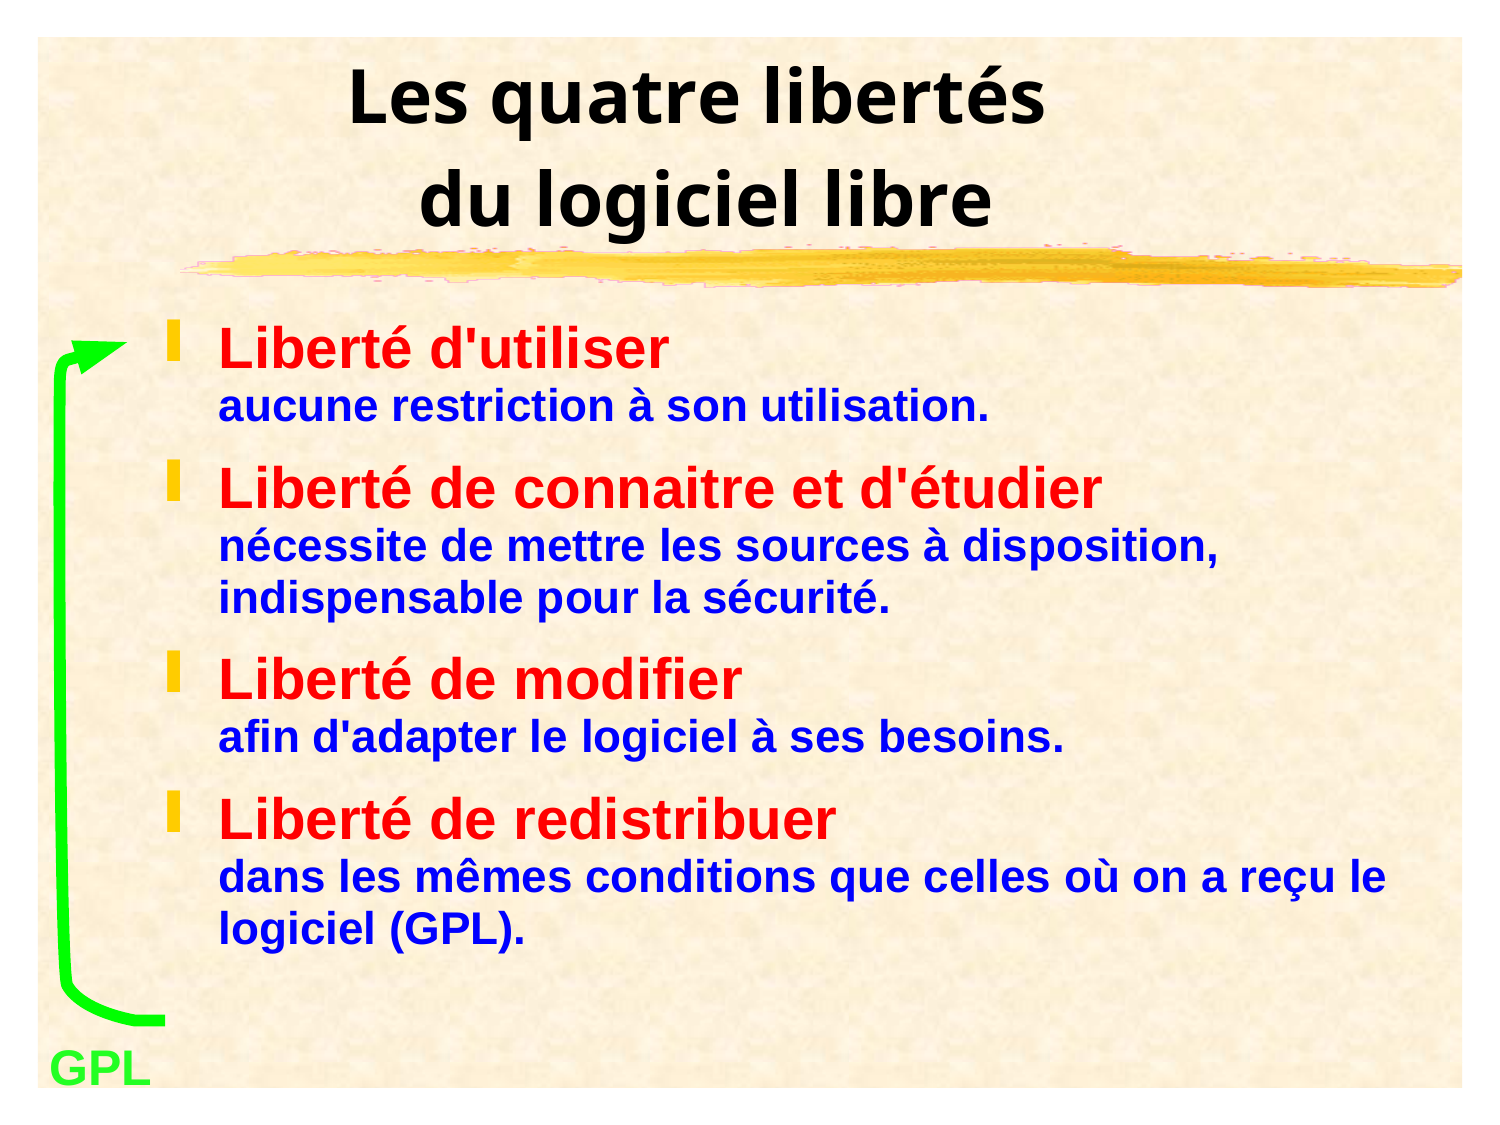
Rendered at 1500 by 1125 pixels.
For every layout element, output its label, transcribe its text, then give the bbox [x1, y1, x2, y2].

text_box GPL [37, 1039, 176, 1105]
picture [37, 37, 1463, 1088]
list Liberté d'utiliser aucune restriction à son utilisation. Liberté de connaitre et d'étudier nécessite de mettre les sources à disposition, indispensable pour la sécurité. Liberté de modifier afin d'adapter le logiciel à ses besoins. Liberté de redistribuer dans les mêmes conditions que celles où on a reçu le logiciel (GPL). [133, 307, 1408, 1107]
title Les quatre libertés du logiciel libre [101, 39, 1312, 253]
